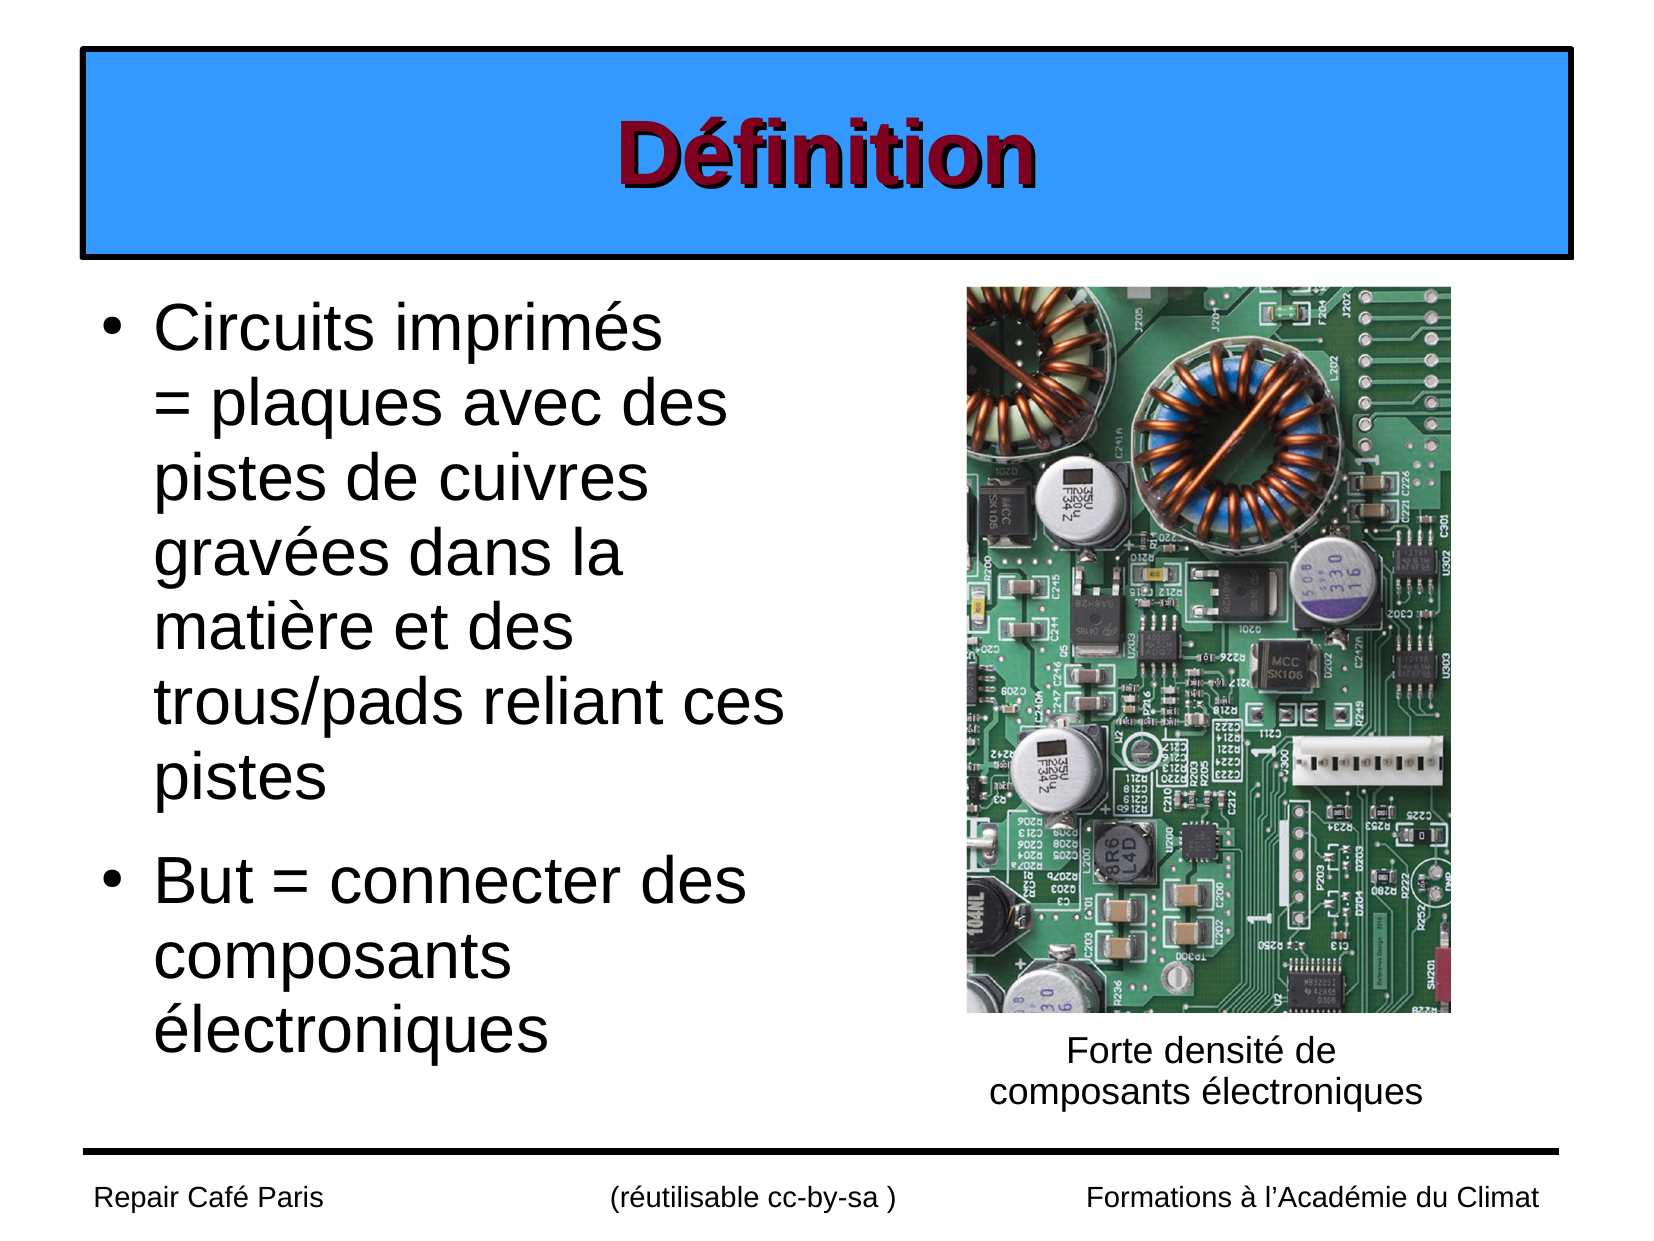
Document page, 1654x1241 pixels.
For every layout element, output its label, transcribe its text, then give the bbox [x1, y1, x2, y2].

title Définition [82, 49, 1571, 257]
list Circuits imprimés = plaques avec des pistes de cuivres gravées dans la matière et des trous/pads reliant ces pistes But = connecter des composants électroniques [82, 290, 809, 1068]
picture [966, 286, 1451, 1013]
text_box Forte densité de composants électroniques [974, 1021, 1439, 1121]
